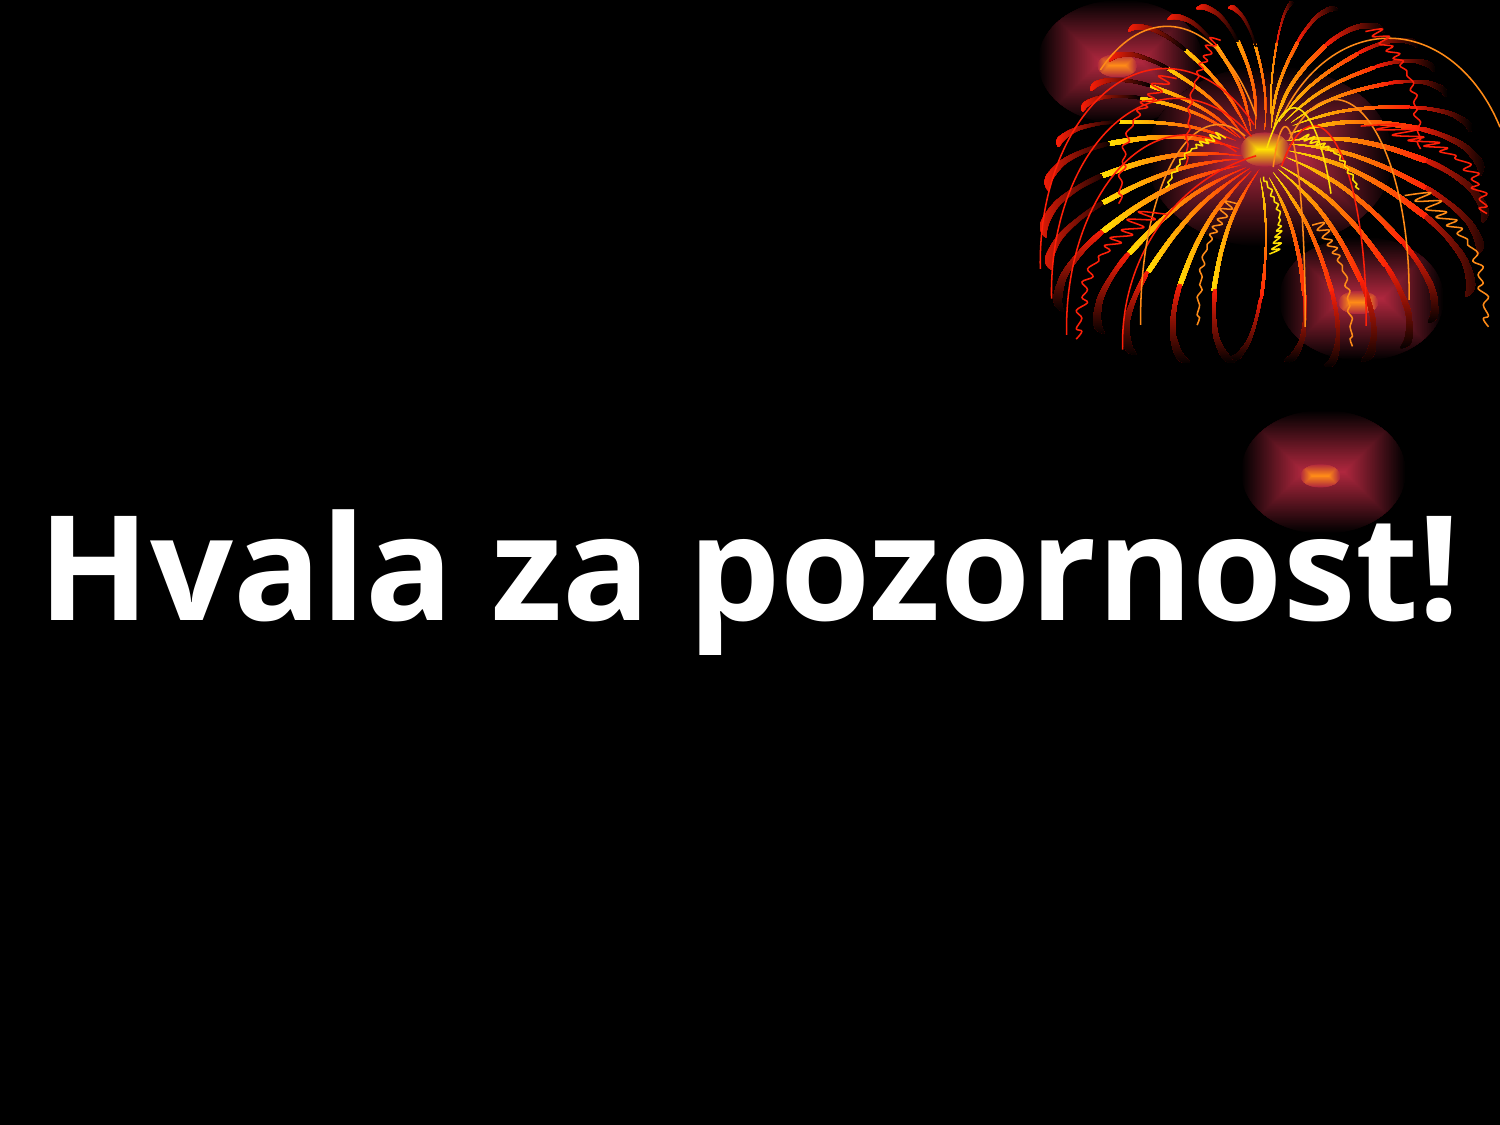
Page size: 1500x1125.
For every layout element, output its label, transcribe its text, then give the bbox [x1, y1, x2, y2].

title Hvala za pozornost! [0, 0, 1500, 1125]
